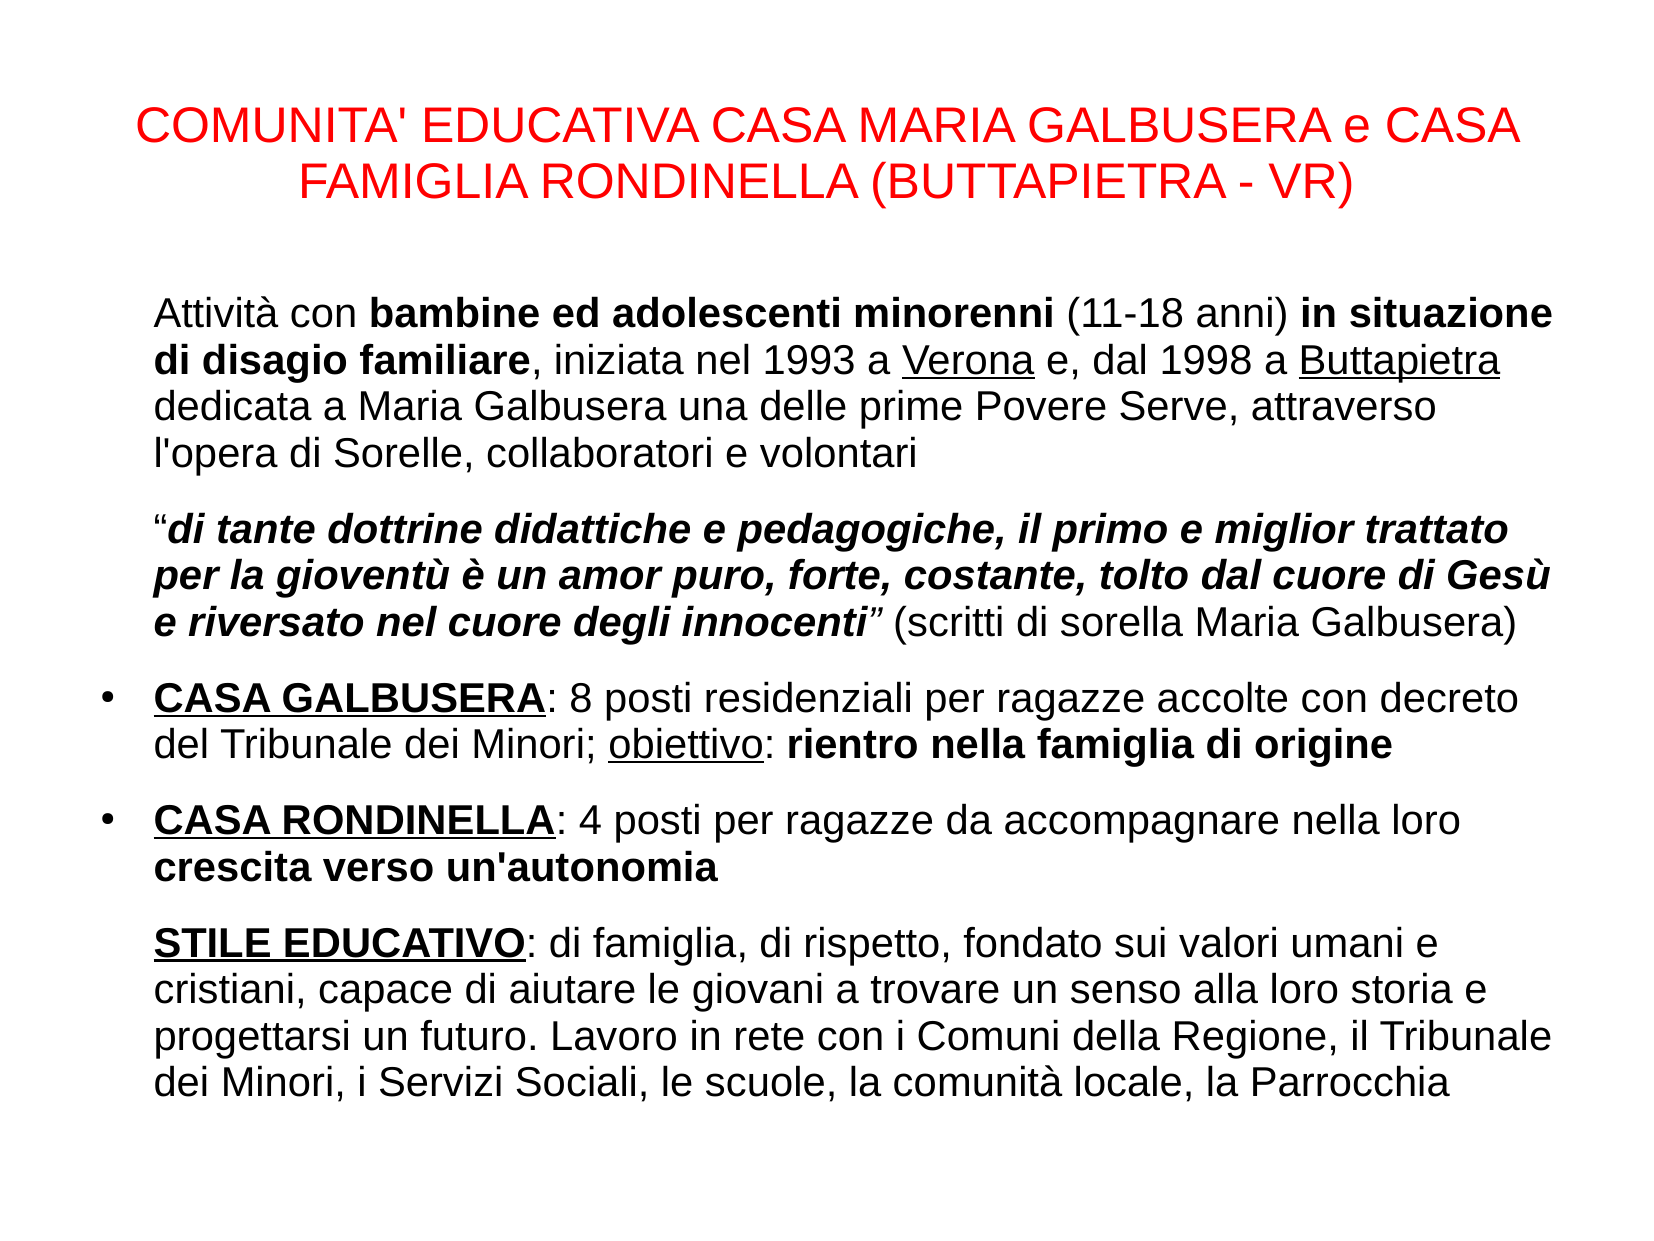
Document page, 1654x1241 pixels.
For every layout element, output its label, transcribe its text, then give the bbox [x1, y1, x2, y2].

title COMUNITA' EDUCATIVA CASA MARIA GALBUSERA e CASA FAMIGLIA RONDINELLA (BUTTAPIETRA - VR) [82, 49, 1571, 257]
list Attività con bambine ed adolescenti minorenni (11-18 anni) in situazione di disagio familiare, iniziata nel 1993 a Verona e, dal 1998 a Buttapietra dedicata a Maria Galbusera una delle prime Povere Serve, attraverso l'opera di Sorelle, collaboratori e volontari “di tante dottrine didattiche e pedagogiche, il primo e miglior trattato per la gioventù è un amor puro, forte, costante, tolto dal cuore di Gesù e riversato nel cuore degli innocenti” (scritti di sorella Maria Galbusera) CASA GALBUSERA: 8 posti residenziali per ragazze accolte con decreto del Tribunale dei Minori; obiettivo: rientro nella famiglia di origine CASA RONDINELLA: 4 posti per ragazze da accompagnare nella loro crescita verso un'autonomia STILE EDUCATIVO: di famiglia, di rispetto, fondato sui valori umani e cristiani, capace di aiutare le giovani a trovare un senso alla loro storia e progettarsi un futuro. Lavoro in rete con i Comuni della Regione, il Tribunale dei Minori, i Servizi Sociali, le scuole, la comunità locale, la Parrocchia [82, 290, 1571, 1119]
